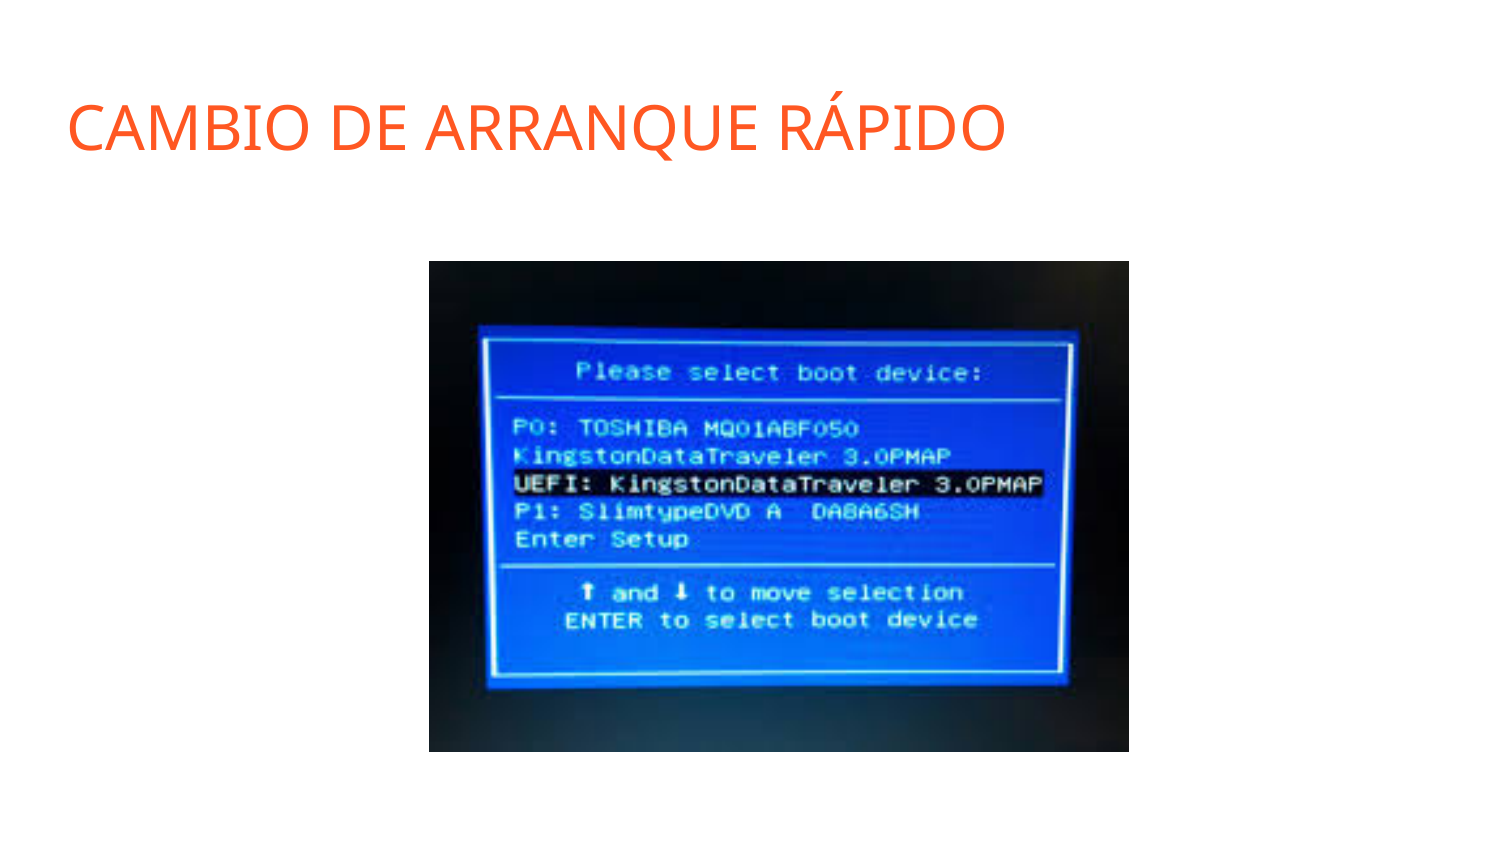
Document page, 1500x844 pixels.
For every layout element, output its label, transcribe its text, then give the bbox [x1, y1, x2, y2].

title CAMBIO DE ARRANQUE RÁPIDO [51, 72, 1449, 167]
picture [429, 261, 1129, 752]
